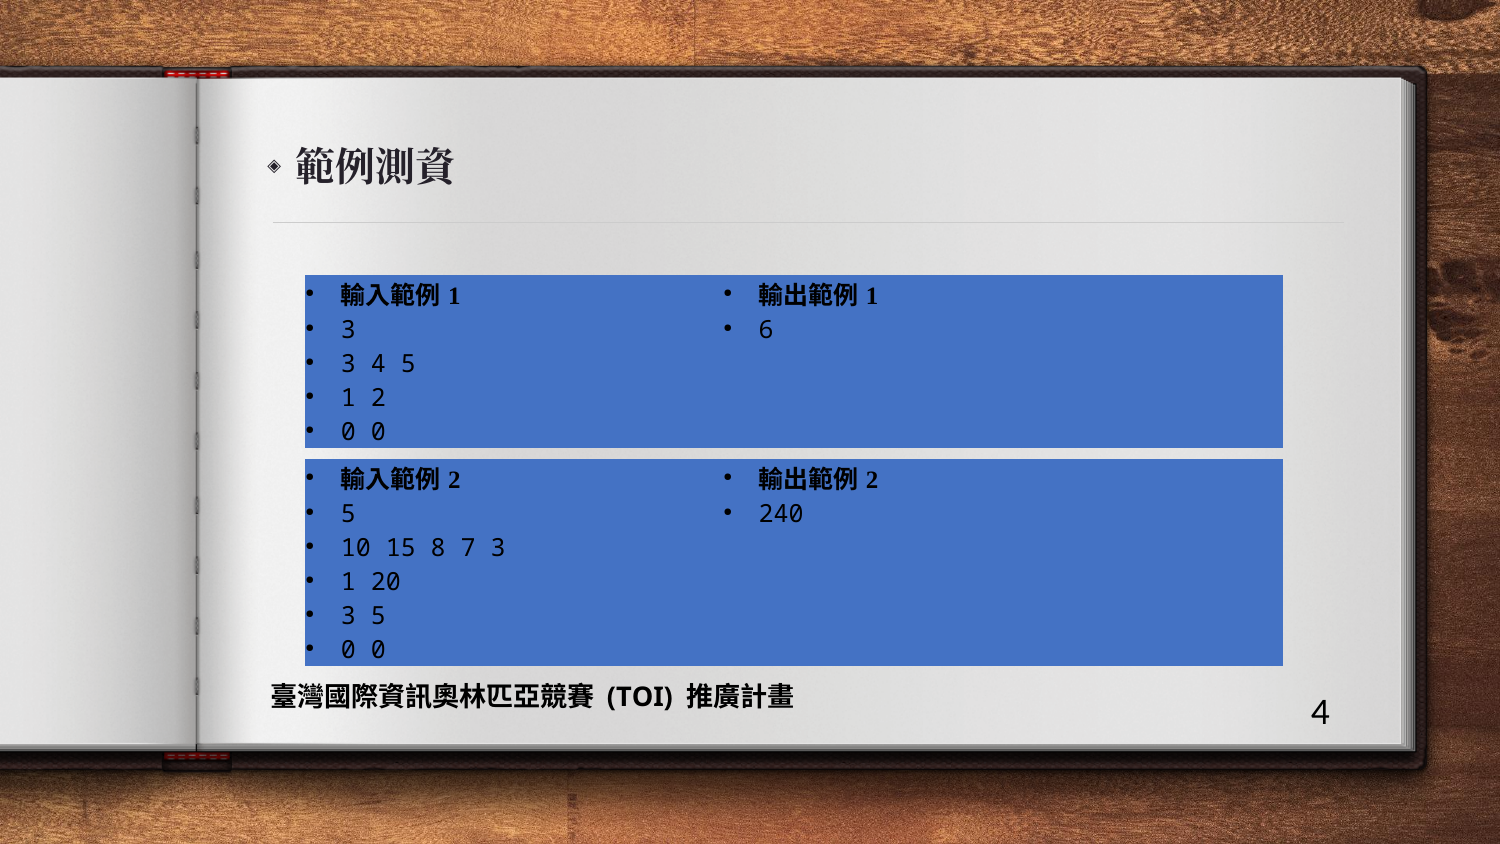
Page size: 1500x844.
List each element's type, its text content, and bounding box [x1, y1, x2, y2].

list 範例測資 [252, 126, 1194, 205]
table_header 輸出範例1 6 [723, 275, 1283, 448]
text_box 4 [1295, 672, 1386, 737]
table_header 輸入範例2 5 10 15 8 7 3 1 20 3 5 0 0 [305, 459, 723, 666]
table_header 輸出範例2 240 [723, 459, 1283, 666]
table_header 輸入範例1 3 3 4 5 1 2 0 0 [305, 275, 723, 448]
